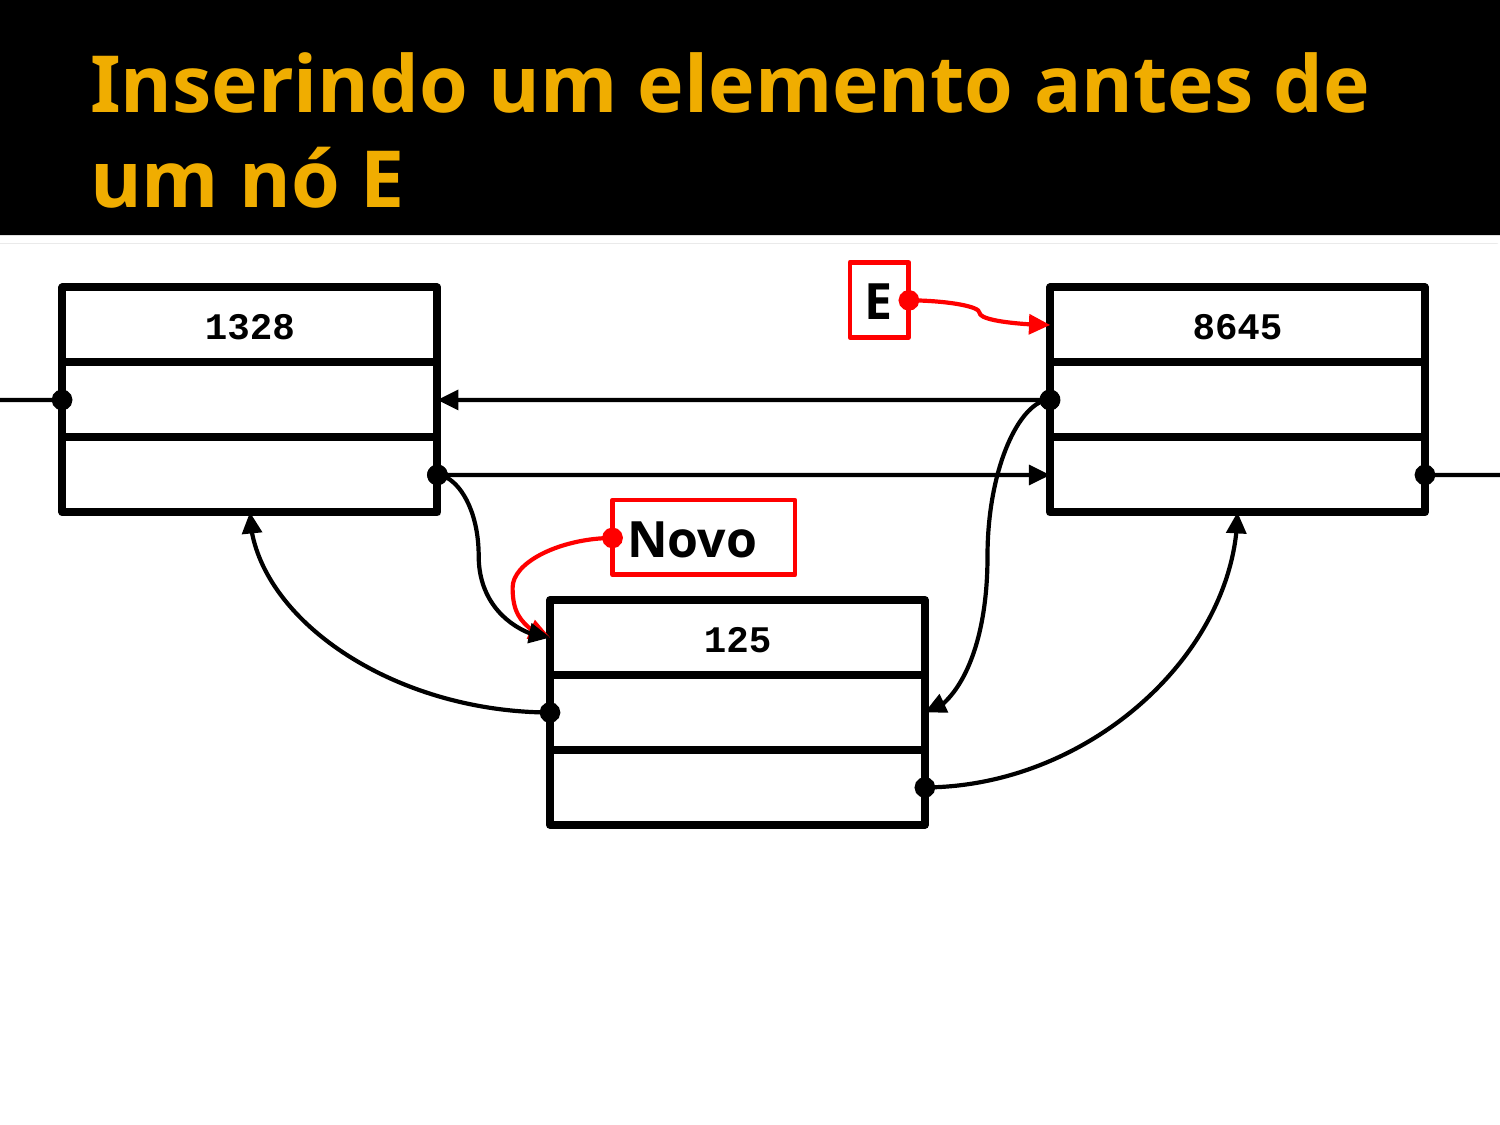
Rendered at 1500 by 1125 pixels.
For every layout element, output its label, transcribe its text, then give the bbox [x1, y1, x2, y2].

text_box [549, 674, 925, 825]
title Inserindo um elemento antes de um nó E [75, 25, 1425, 231]
text_box 8645 [1049, 287, 1425, 362]
text_box 125 [549, 599, 925, 674]
text_box E [849, 262, 909, 338]
text_box 1328 [62, 287, 438, 362]
text_box Novo [612, 499, 796, 575]
text_box [62, 362, 438, 513]
text_box [1049, 362, 1425, 513]
